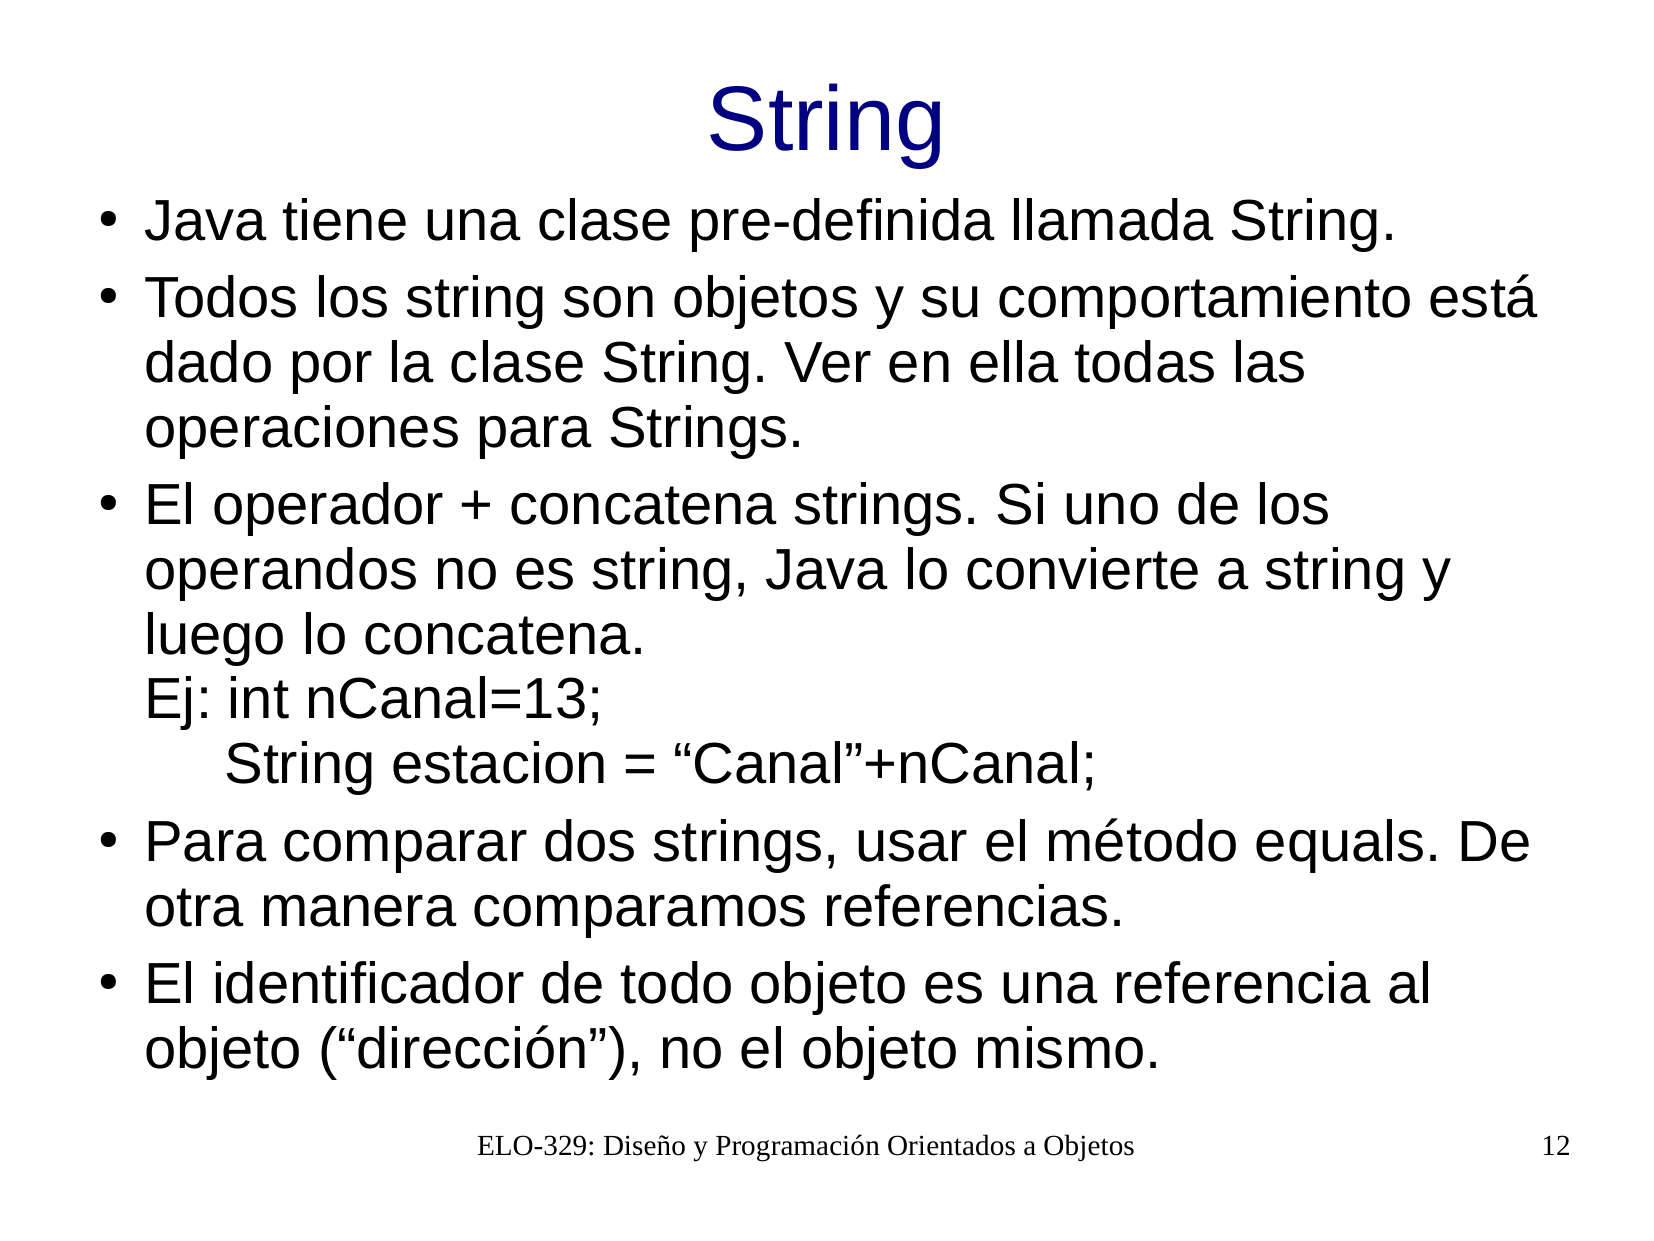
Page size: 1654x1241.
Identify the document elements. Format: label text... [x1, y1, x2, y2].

title String [82, 49, 1571, 187]
list Java tiene una clase pre-definida llamada String. Todos los string son objetos y su comportamiento está dado por la clase String. Ver en ella todas las operaciones para Strings. El operador + concatena strings. Si uno de los operandos no es string, Java lo convierte a string y luego lo concatena. Ej: int nCanal=13; String estacion = “Canal”+nCanal; Para comparar dos strings, usar el método equals. De otra manera comparamos referencias. El identificador de todo objeto es una referencia al objeto (“dirección”), no el objeto mismo. [82, 187, 1571, 1088]
